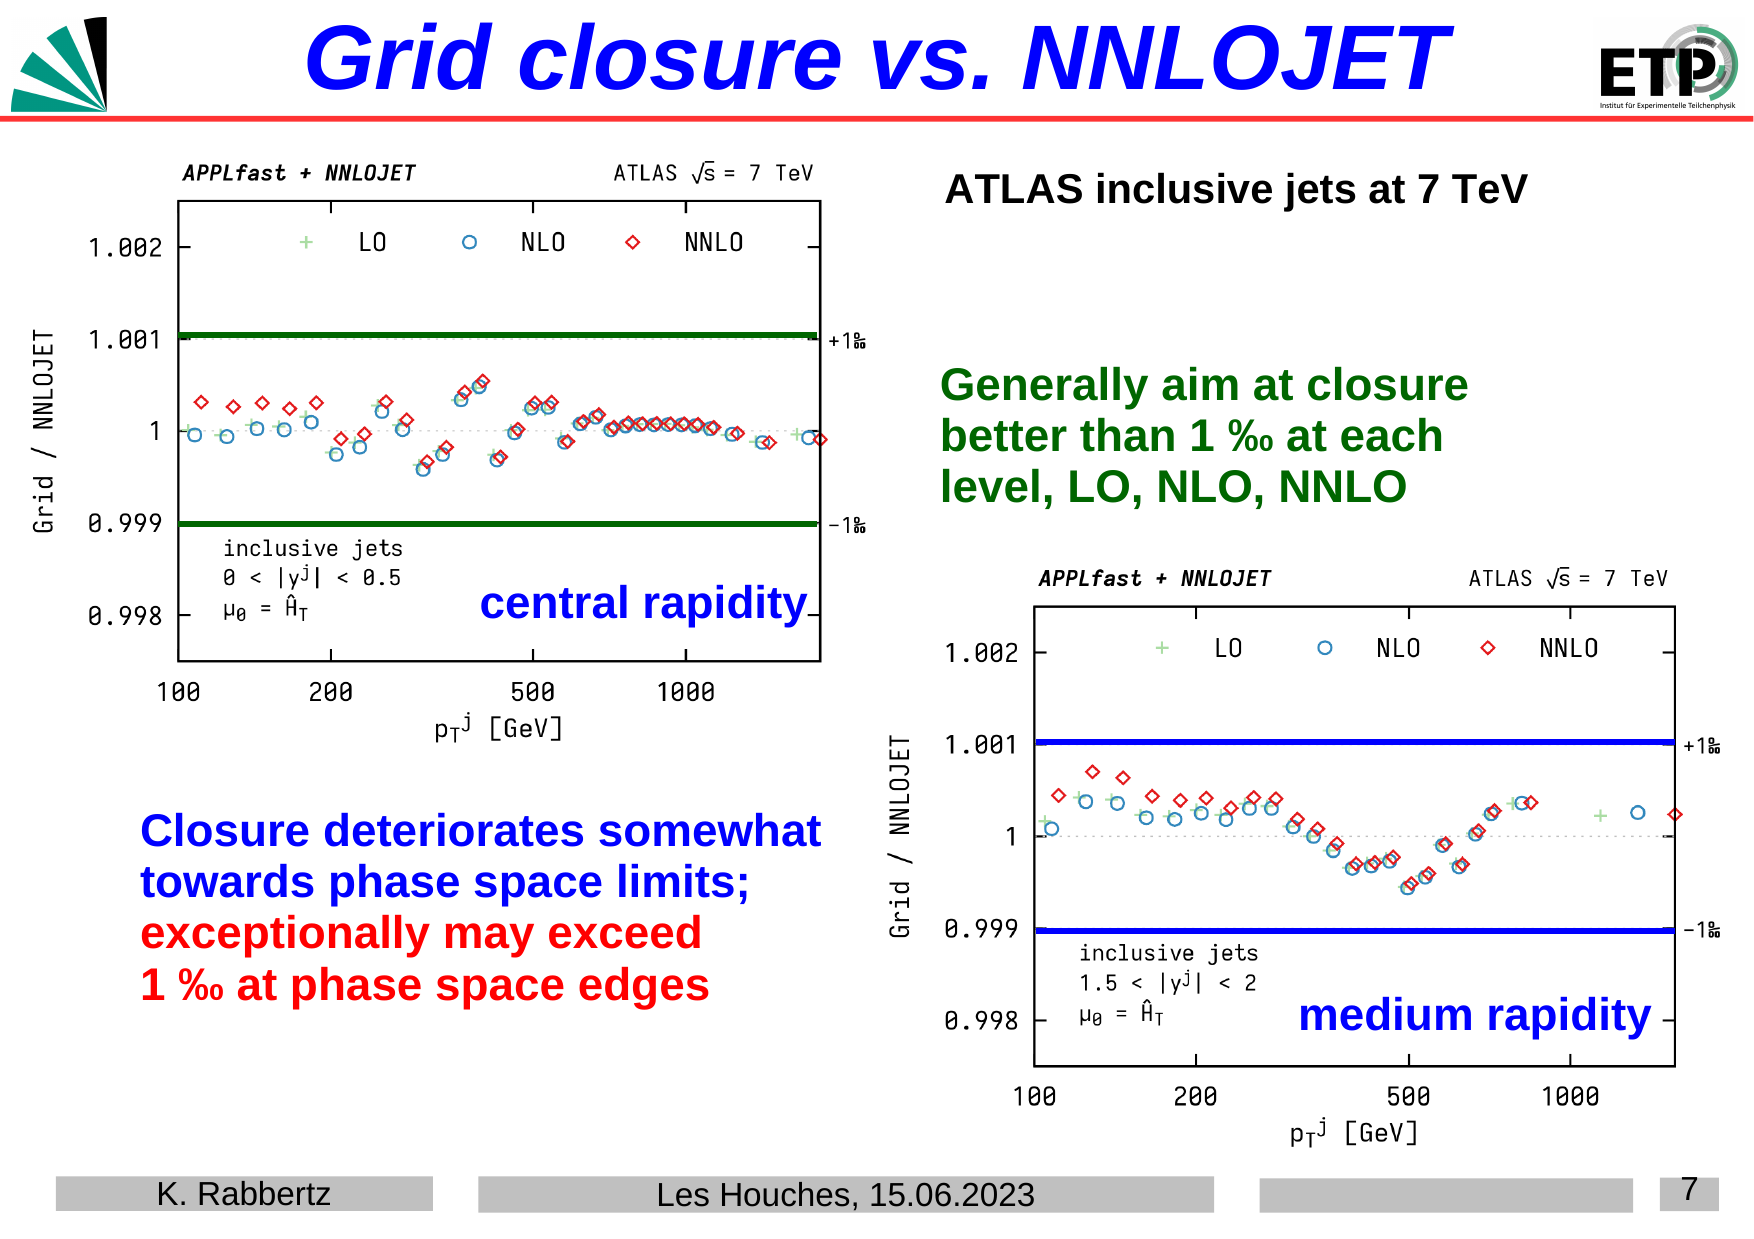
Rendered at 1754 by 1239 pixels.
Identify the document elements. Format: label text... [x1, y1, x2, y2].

text_box central rapidity [467, 571, 820, 635]
text_box ATLAS inclusive jets at 7 TeV [932, 159, 1598, 229]
picture [26, 154, 876, 749]
text_box Closure deteriorates somewhat towards phase space limits; exceptionally may exceed 1 ‰ at phase space edges [128, 799, 841, 1016]
title Grid closure vs. NNLOJET [124, 0, 1630, 116]
picture [881, 558, 1728, 1154]
picture [1630, 17, 1745, 112]
picture [11, 17, 107, 113]
text_box Generally aim at closure better than 1 ‰ at each level, LO, NLO, NNLO [928, 352, 1482, 519]
text_box medium rapidity [1286, 983, 1664, 1048]
